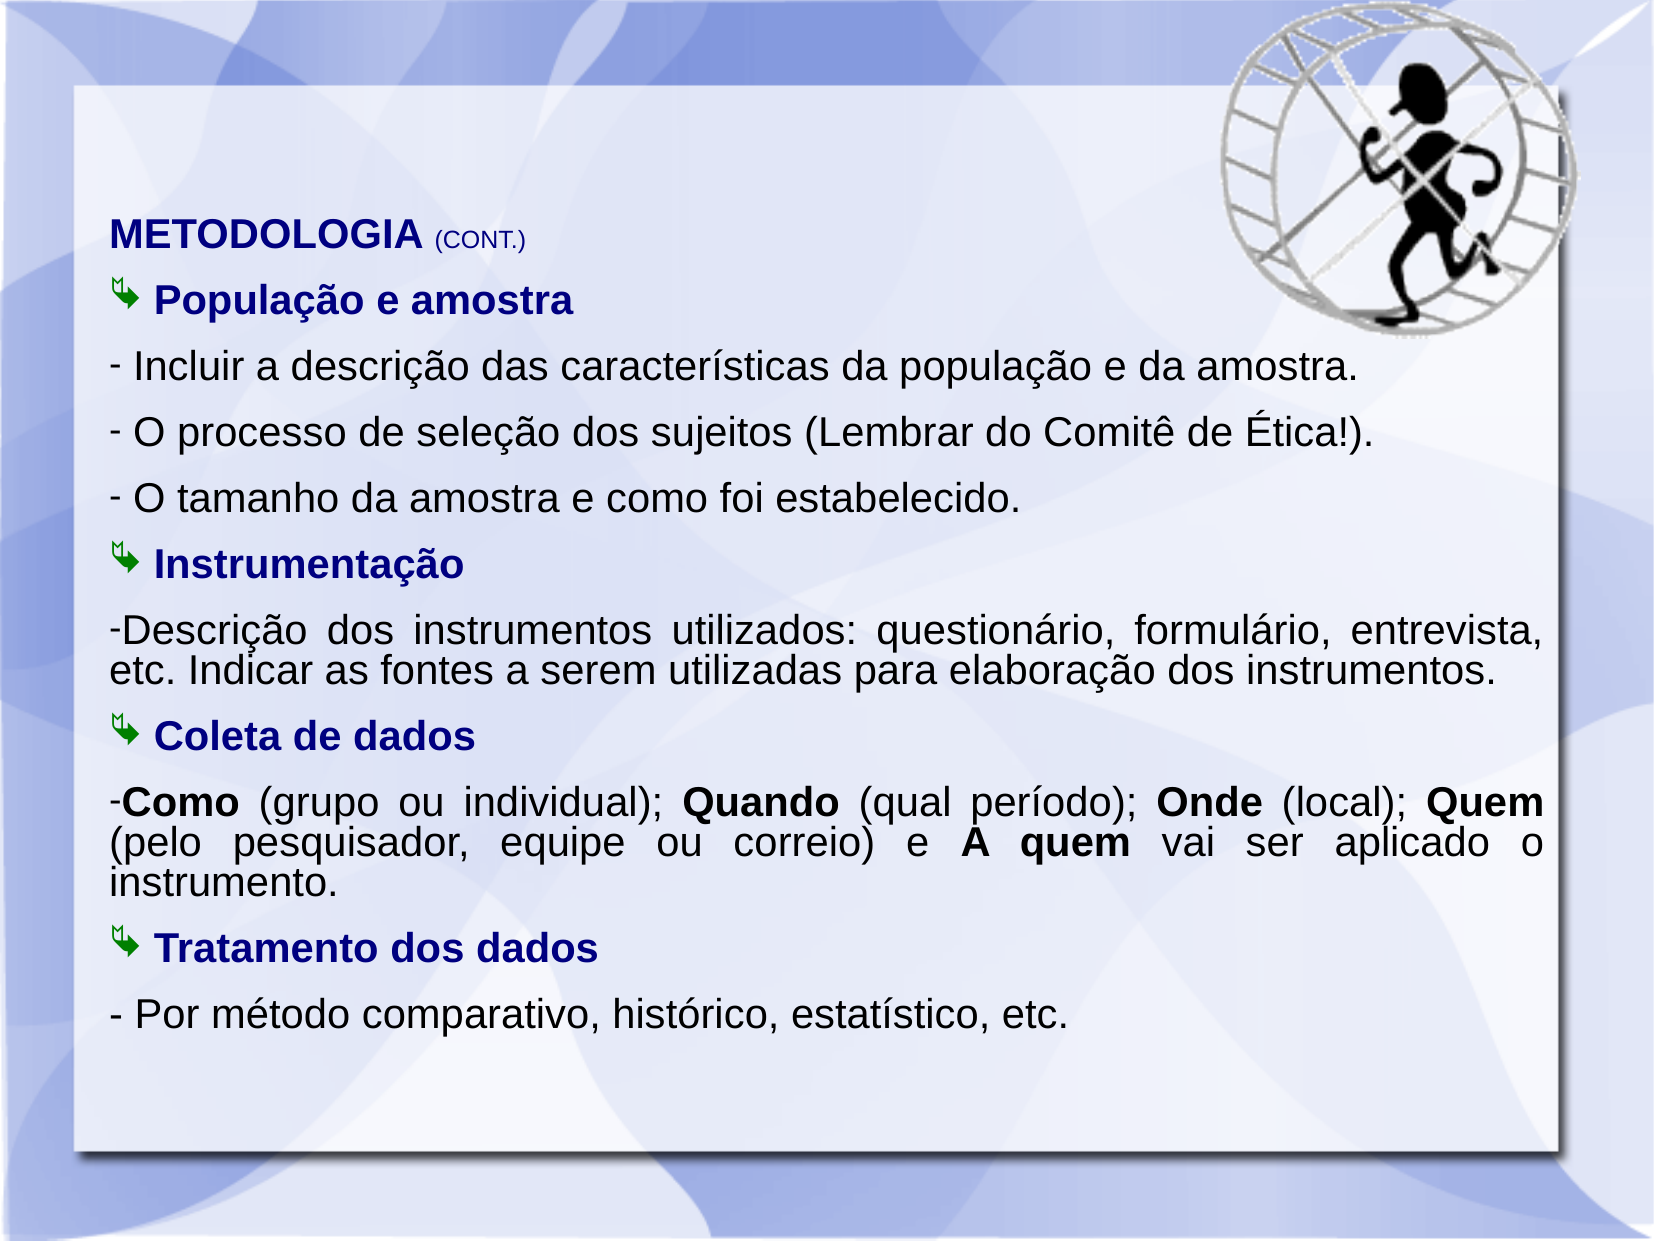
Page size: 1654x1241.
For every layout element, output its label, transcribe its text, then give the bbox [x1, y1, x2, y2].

text_box METODOLOGIA (CONT.) População e amostra Incluir a descrição das características da população e da amostra. O processo de seleção dos sujeitos (Lembrar do Comitê de Ética!). O tamanho da amostra e como foi estabelecido. Instrumentação Descrição dos instrumentos utilizados: questionário, formulário, entrevista, etc. Indicar as fontes a serem utilizadas para elaboração dos instrumentos. Coleta de dados Como (grupo ou individual); Quando (qual período); Onde (local); Quem (pelo pesquisador, equipe ou correio) e A quem vai ser aplicado o instrumento. Tratamento dos dados - Por método comparativo, histórico, estatístico, etc. [94, 209, 1560, 1045]
picture [0, 0, 1654, 1241]
